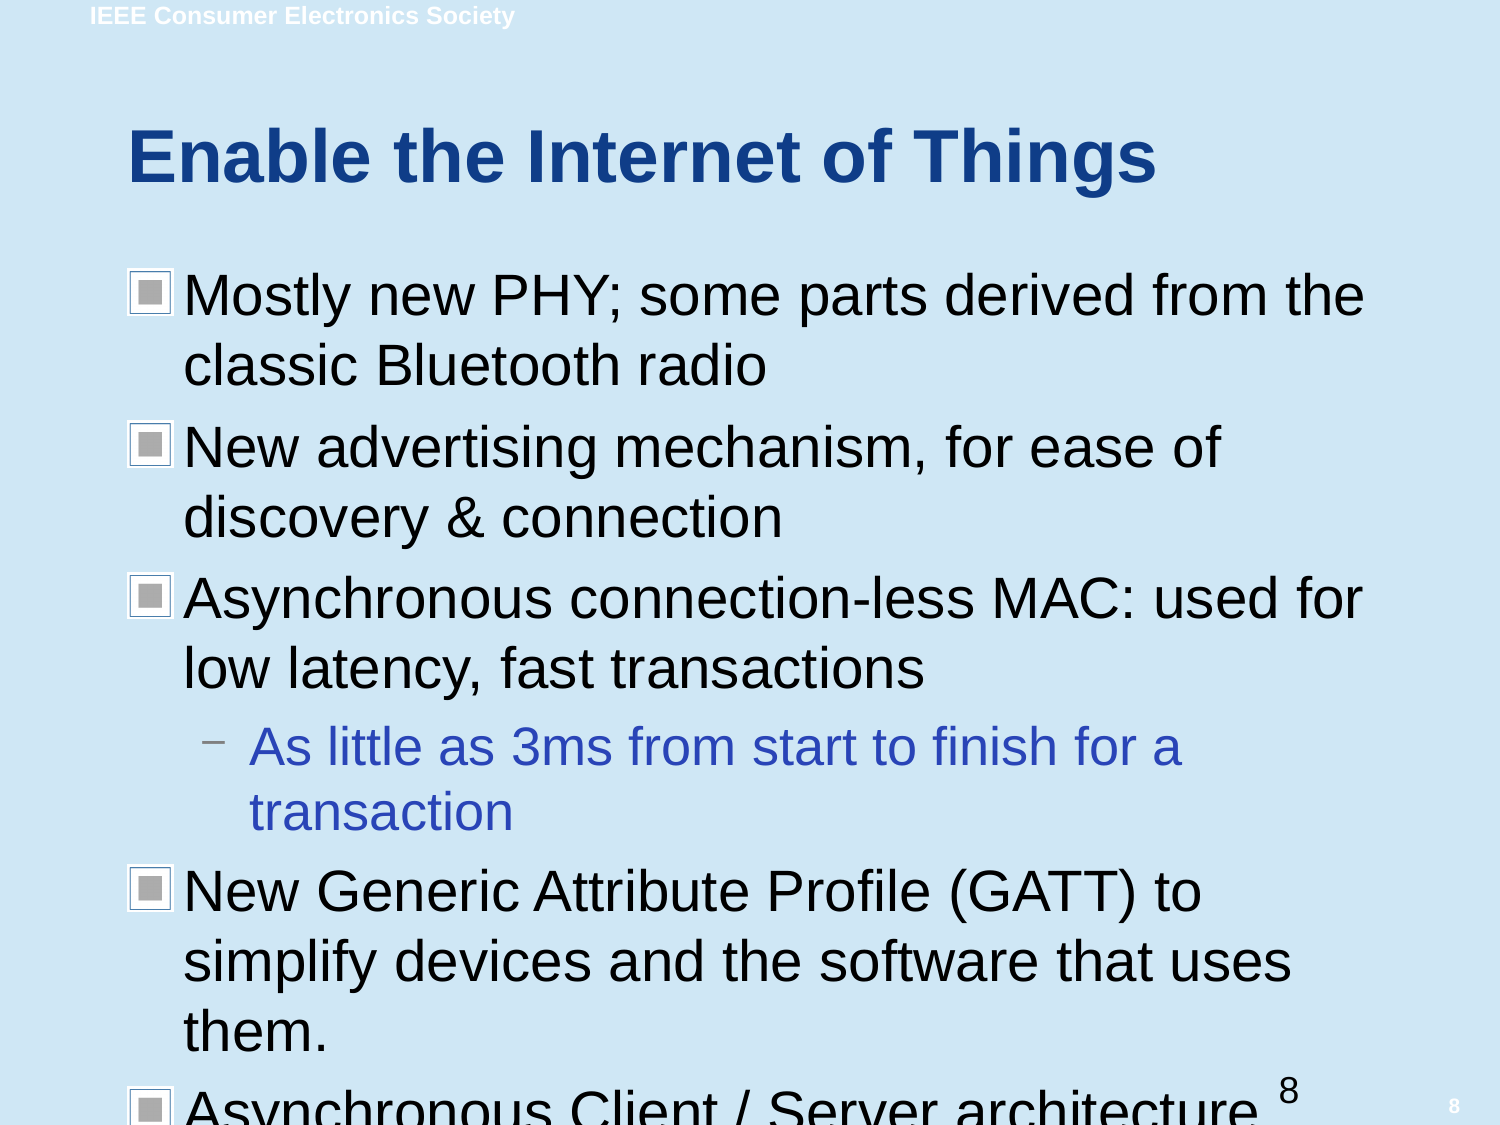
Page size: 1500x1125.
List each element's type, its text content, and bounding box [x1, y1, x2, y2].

list Mostly new PHY; some parts derived from the classic Bluetooth radio New advertising mechanism, for ease of discovery & connection Asynchronous connection-less MAC: used for low latency, fast transactions As little as 3ms from start to finish for a transaction New Generic Attribute Profile (GATT) to simplify devices and the software that uses them. Asynchronous Client / Server architecture [112, 249, 1388, 1000]
slide_number <number> [1263, 1058, 1500, 1090]
title Enable the Internet of Things [112, 99, 1388, 249]
picture [127, 1086, 174, 1125]
